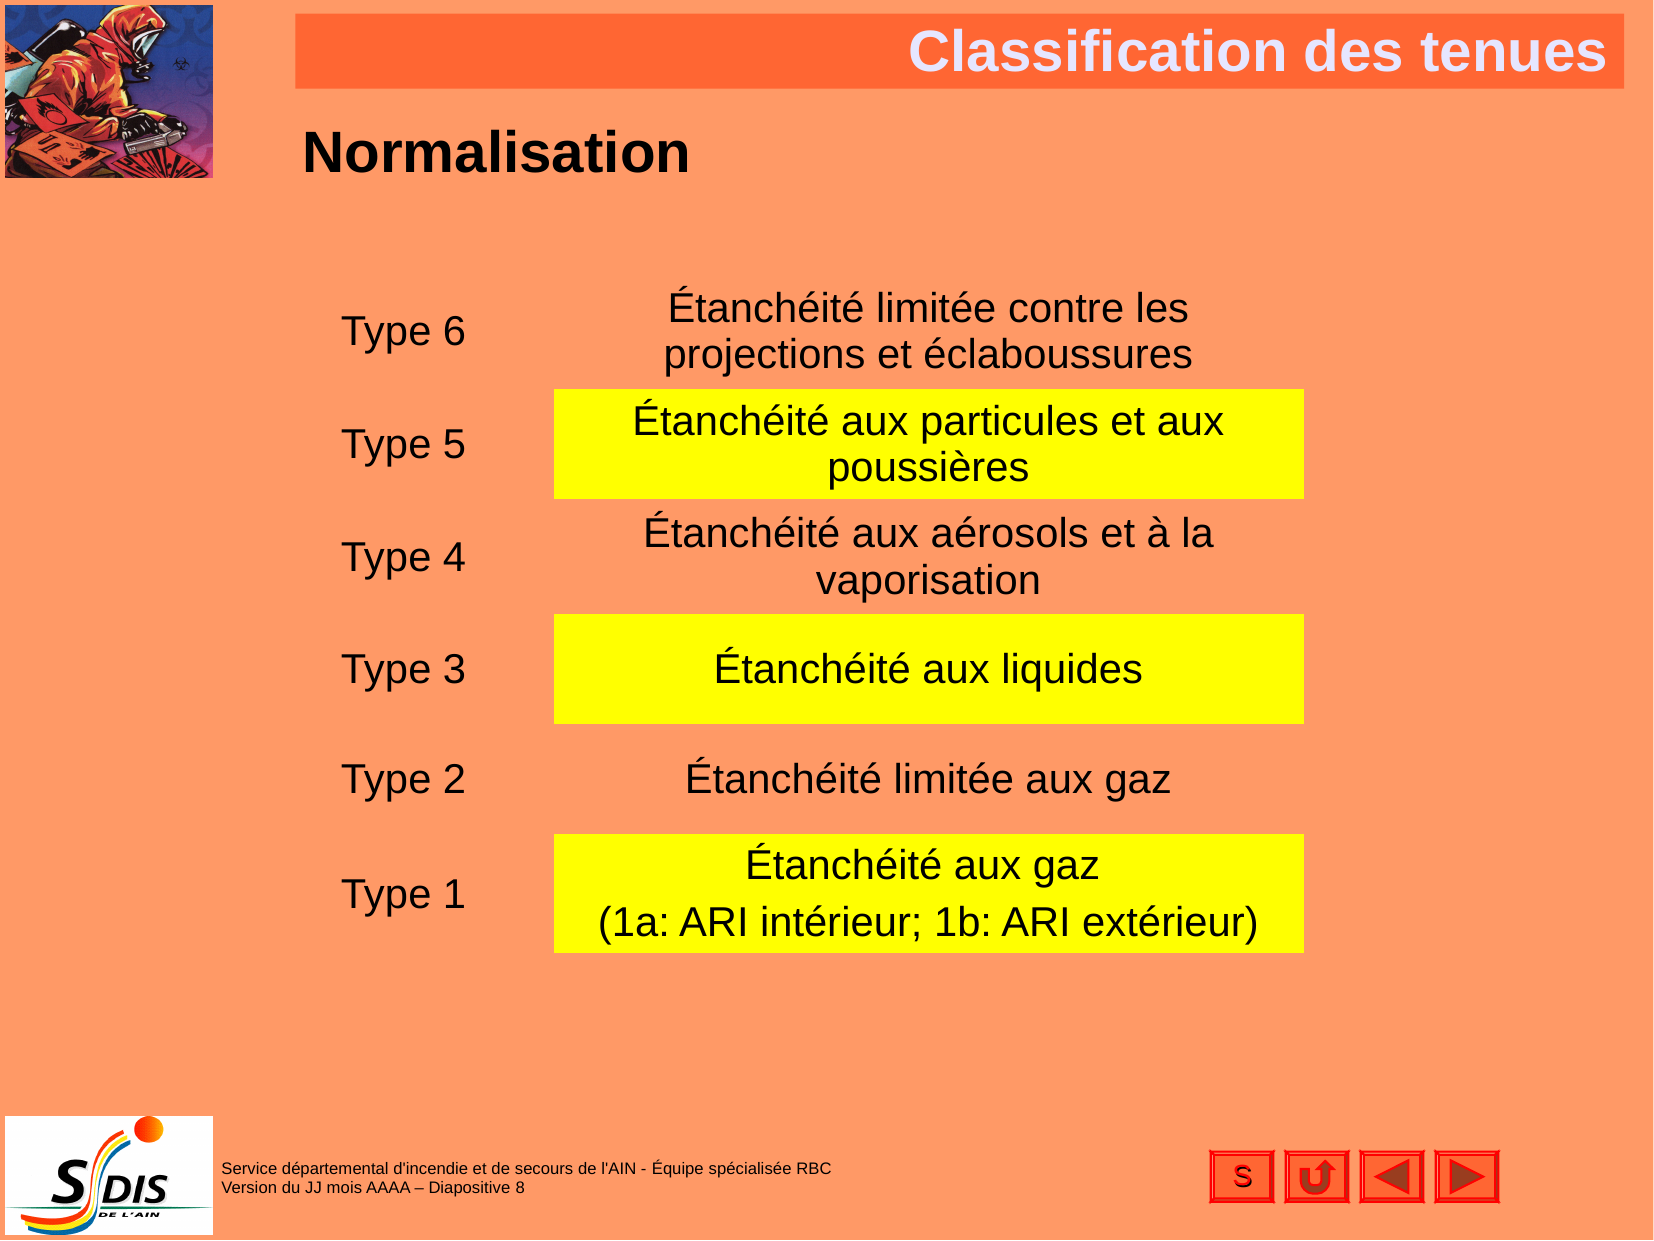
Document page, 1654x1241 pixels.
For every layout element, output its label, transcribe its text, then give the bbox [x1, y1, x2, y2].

picture [5, 1116, 213, 1235]
text_box Classification des tenues [295, 13, 1625, 89]
table_cell Étanchéité limitée aux gaz [554, 724, 1304, 834]
table_cell Étanchéité aux particules et aux poussières [554, 389, 1304, 499]
table_header Type 6 [254, 273, 554, 389]
table_cell Type 3 [254, 614, 554, 724]
table_cell Type 1 [254, 834, 554, 953]
table_cell Type 2 [254, 724, 554, 834]
table_cell Type 4 [254, 499, 554, 614]
table_cell Type 5 [254, 389, 554, 499]
table_cell Étanchéité aux liquides [554, 614, 1304, 724]
picture [5, 5, 213, 178]
text_box Normalisation [287, 112, 707, 193]
table_cell Étanchéité aux aérosols et à la vaporisation [554, 499, 1304, 614]
table_cell Étanchéité aux gaz (1a: ARI intérieur; 1b: ARI extérieur) [554, 834, 1304, 953]
table_header Étanchéité limitée contre les projections et éclaboussures [554, 273, 1304, 389]
